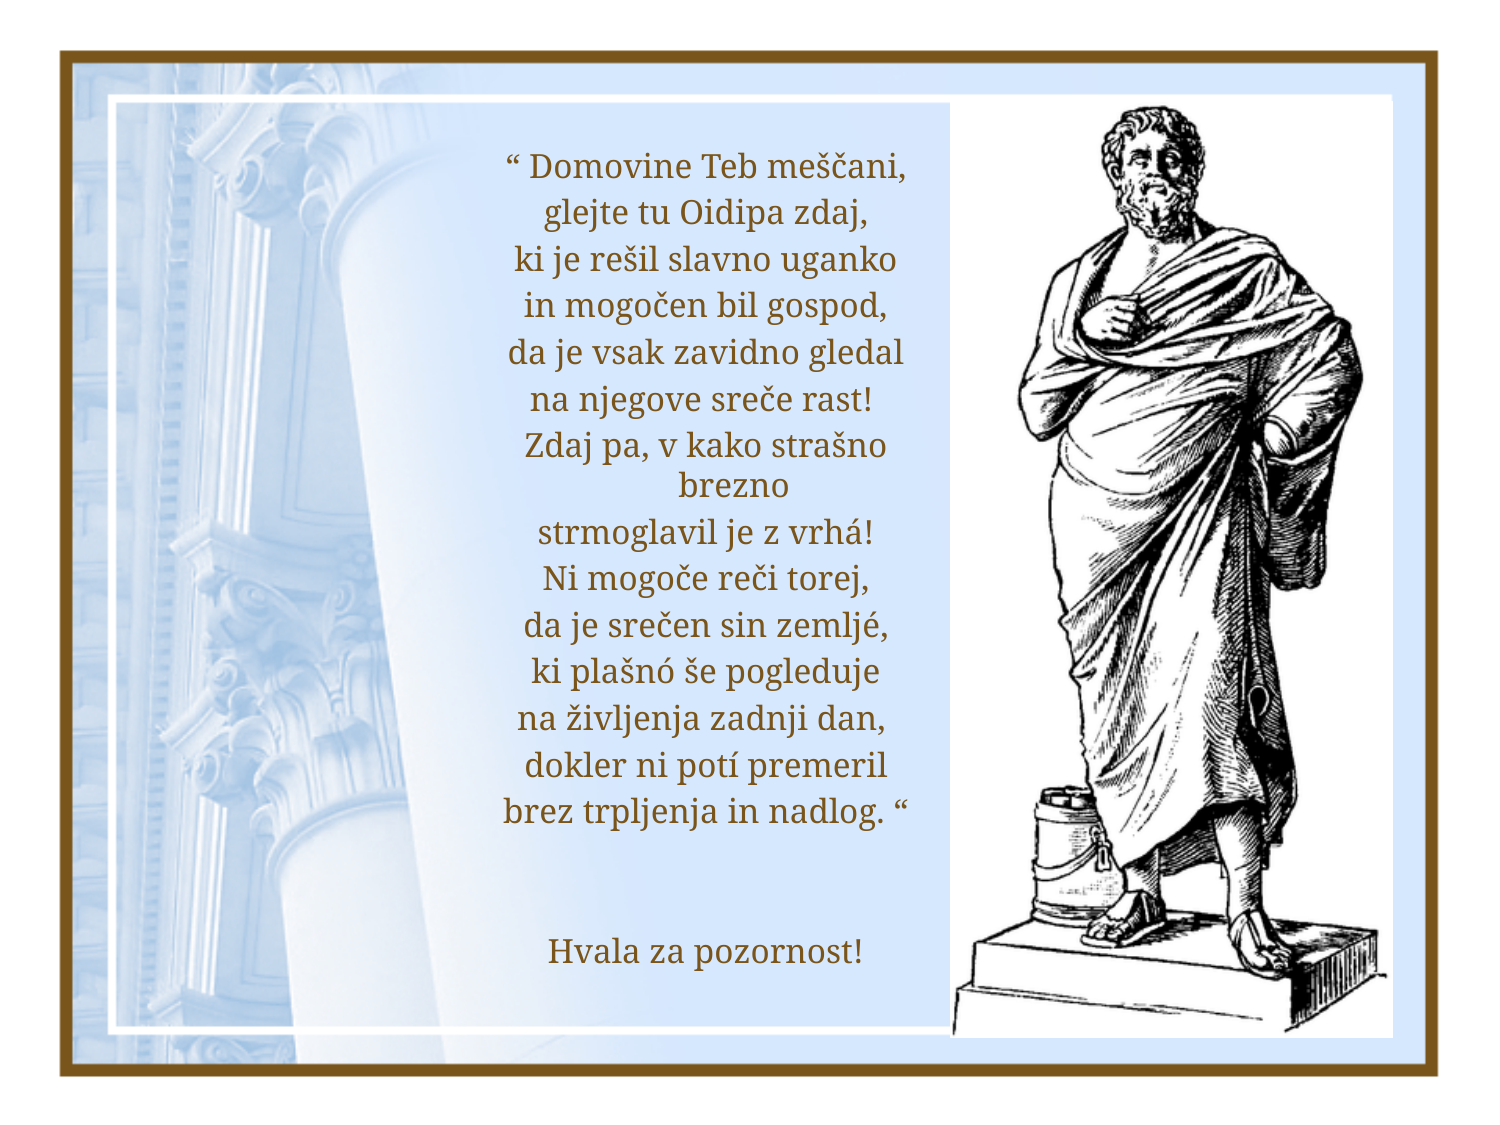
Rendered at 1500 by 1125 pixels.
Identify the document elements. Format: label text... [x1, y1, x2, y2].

list “ Domovine Teb meščani, glejte tu Oidipa zdaj, ki je rešil slavno uganko in mogočen bil gospod, da je vsak zavidno gledal na njegove sreče rast! Zdaj pa, v kako strašno brezno strmoglavil je z vrhá! Ni mogoče reči torej, da je srečen sin zemljé, ki plašnó še pogleduje na življenja zadnji dan, dokler ni potí premeril brez trpljenja in nadlog. “ Hvala za pozornost! [449, 137, 950, 1000]
picture [0, 0, 1500, 1125]
